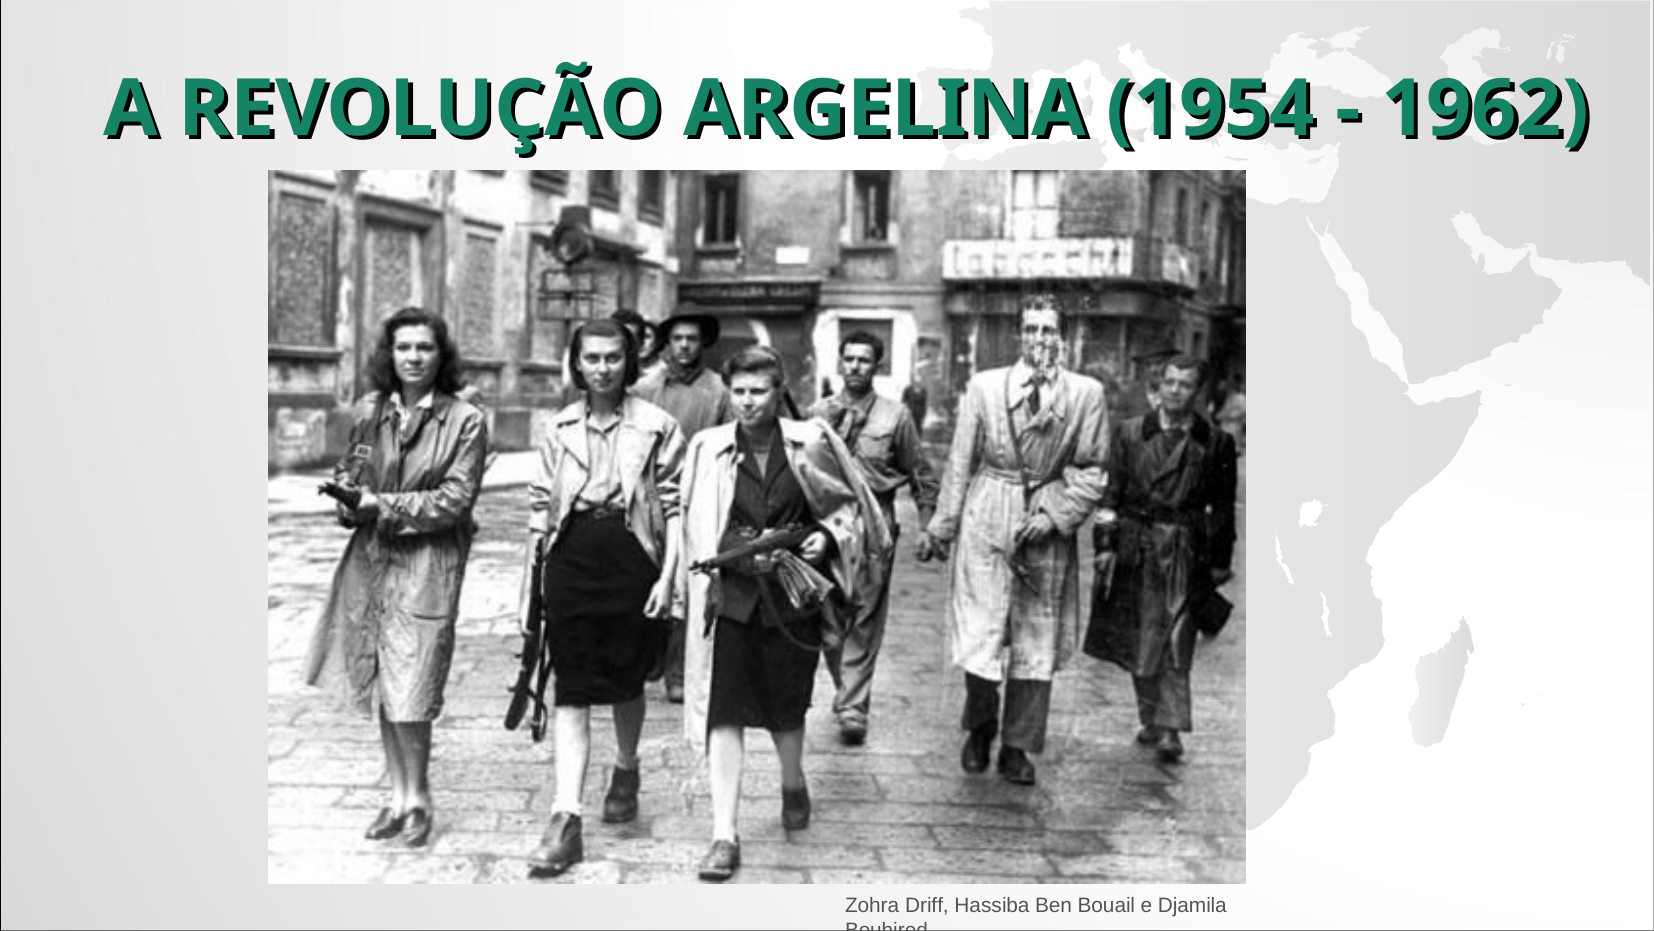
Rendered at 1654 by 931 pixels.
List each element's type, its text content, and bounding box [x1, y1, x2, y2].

picture [0, 0, 1654, 931]
text_box A REVOLUÇÃO ARGELINA (1954 - 1962) [88, 48, 1533, 148]
text_box Zohra Driff, Hassiba Ben Bouail e Djamila Bouhired [830, 883, 1245, 917]
